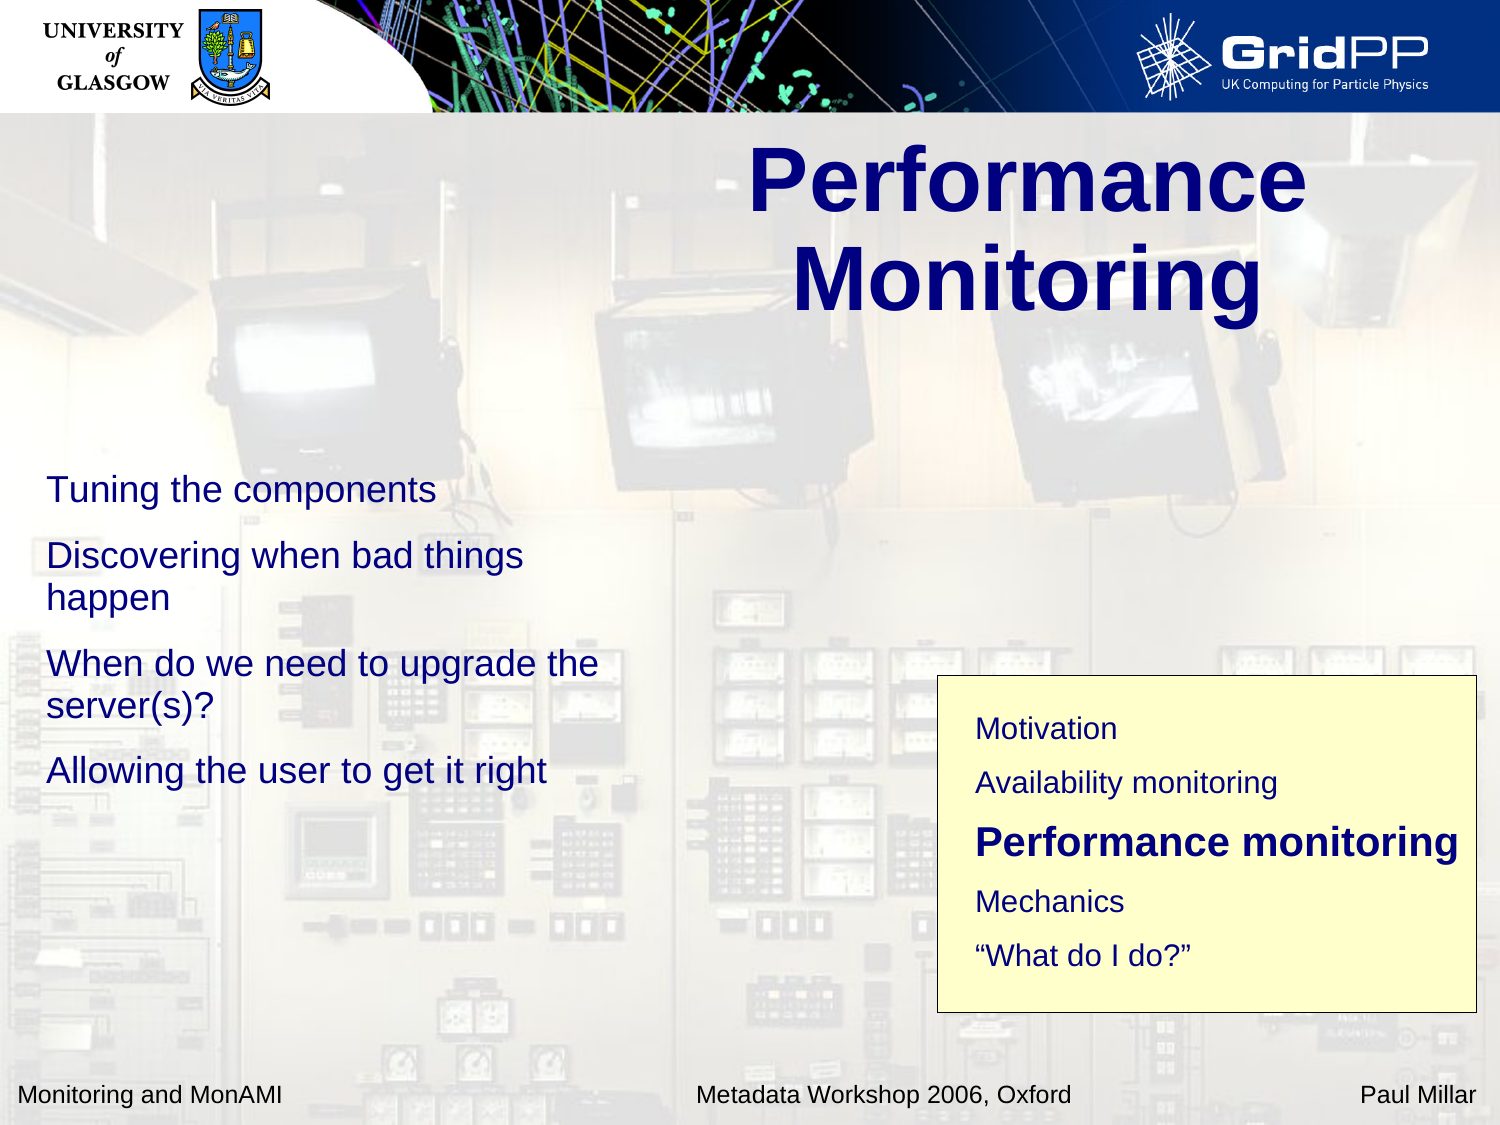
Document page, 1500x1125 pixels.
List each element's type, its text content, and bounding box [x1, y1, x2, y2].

title Performance Monitoring [600, 130, 1457, 332]
text_box [937, 675, 1477, 1013]
list Motivation Availability monitoring Performance monitoring Mechanics “What do I do?” [975, 712, 1463, 1008]
picture [0, 0, 1500, 1125]
text_box Tuning the components Discovering when bad things happen When do we need to upgrade the server(s)? Allowing the user to get it right [46, 468, 638, 792]
